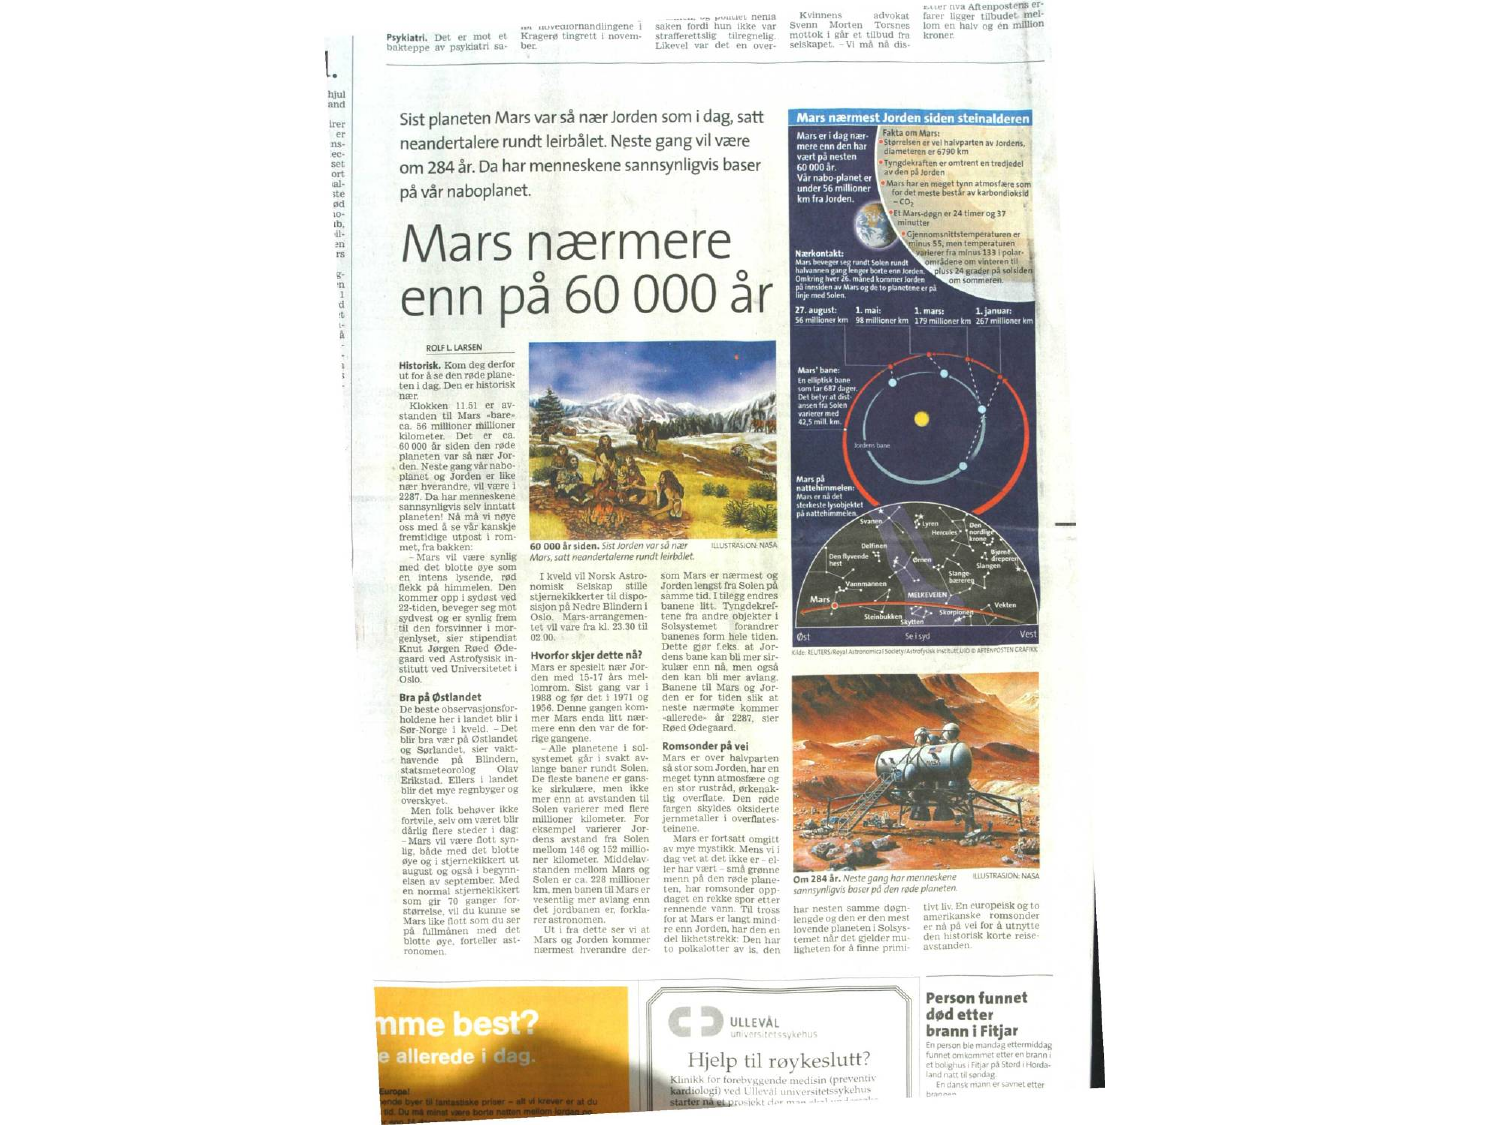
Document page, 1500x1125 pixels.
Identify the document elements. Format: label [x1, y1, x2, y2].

picture [324, 0, 1105, 1125]
